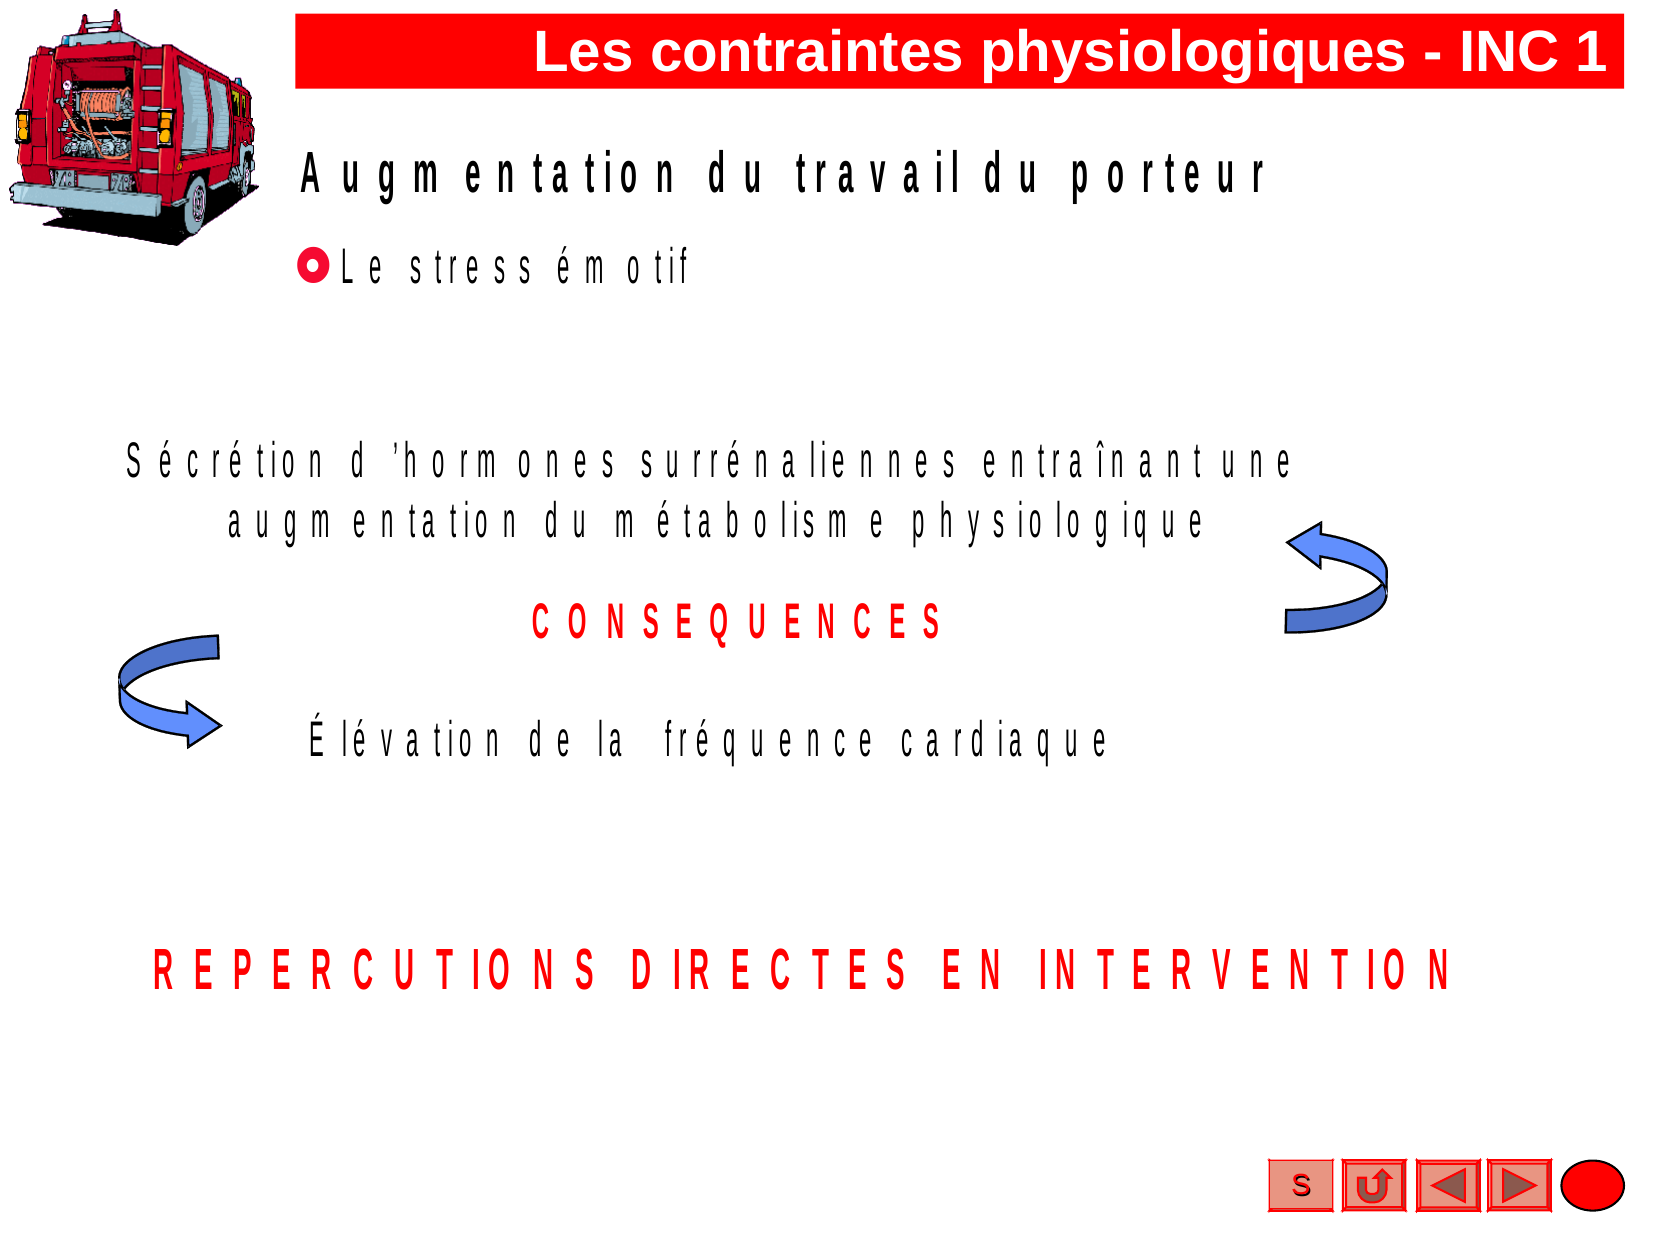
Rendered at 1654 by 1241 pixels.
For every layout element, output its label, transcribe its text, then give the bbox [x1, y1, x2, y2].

picture [8, 8, 260, 246]
picture [96, 413, 1388, 798]
picture [265, 118, 1312, 325]
text_box Les contraintes physiologiques - INC 1 [295, 13, 1625, 89]
text_box [1561, 1160, 1625, 1211]
picture [118, 915, 1508, 1038]
